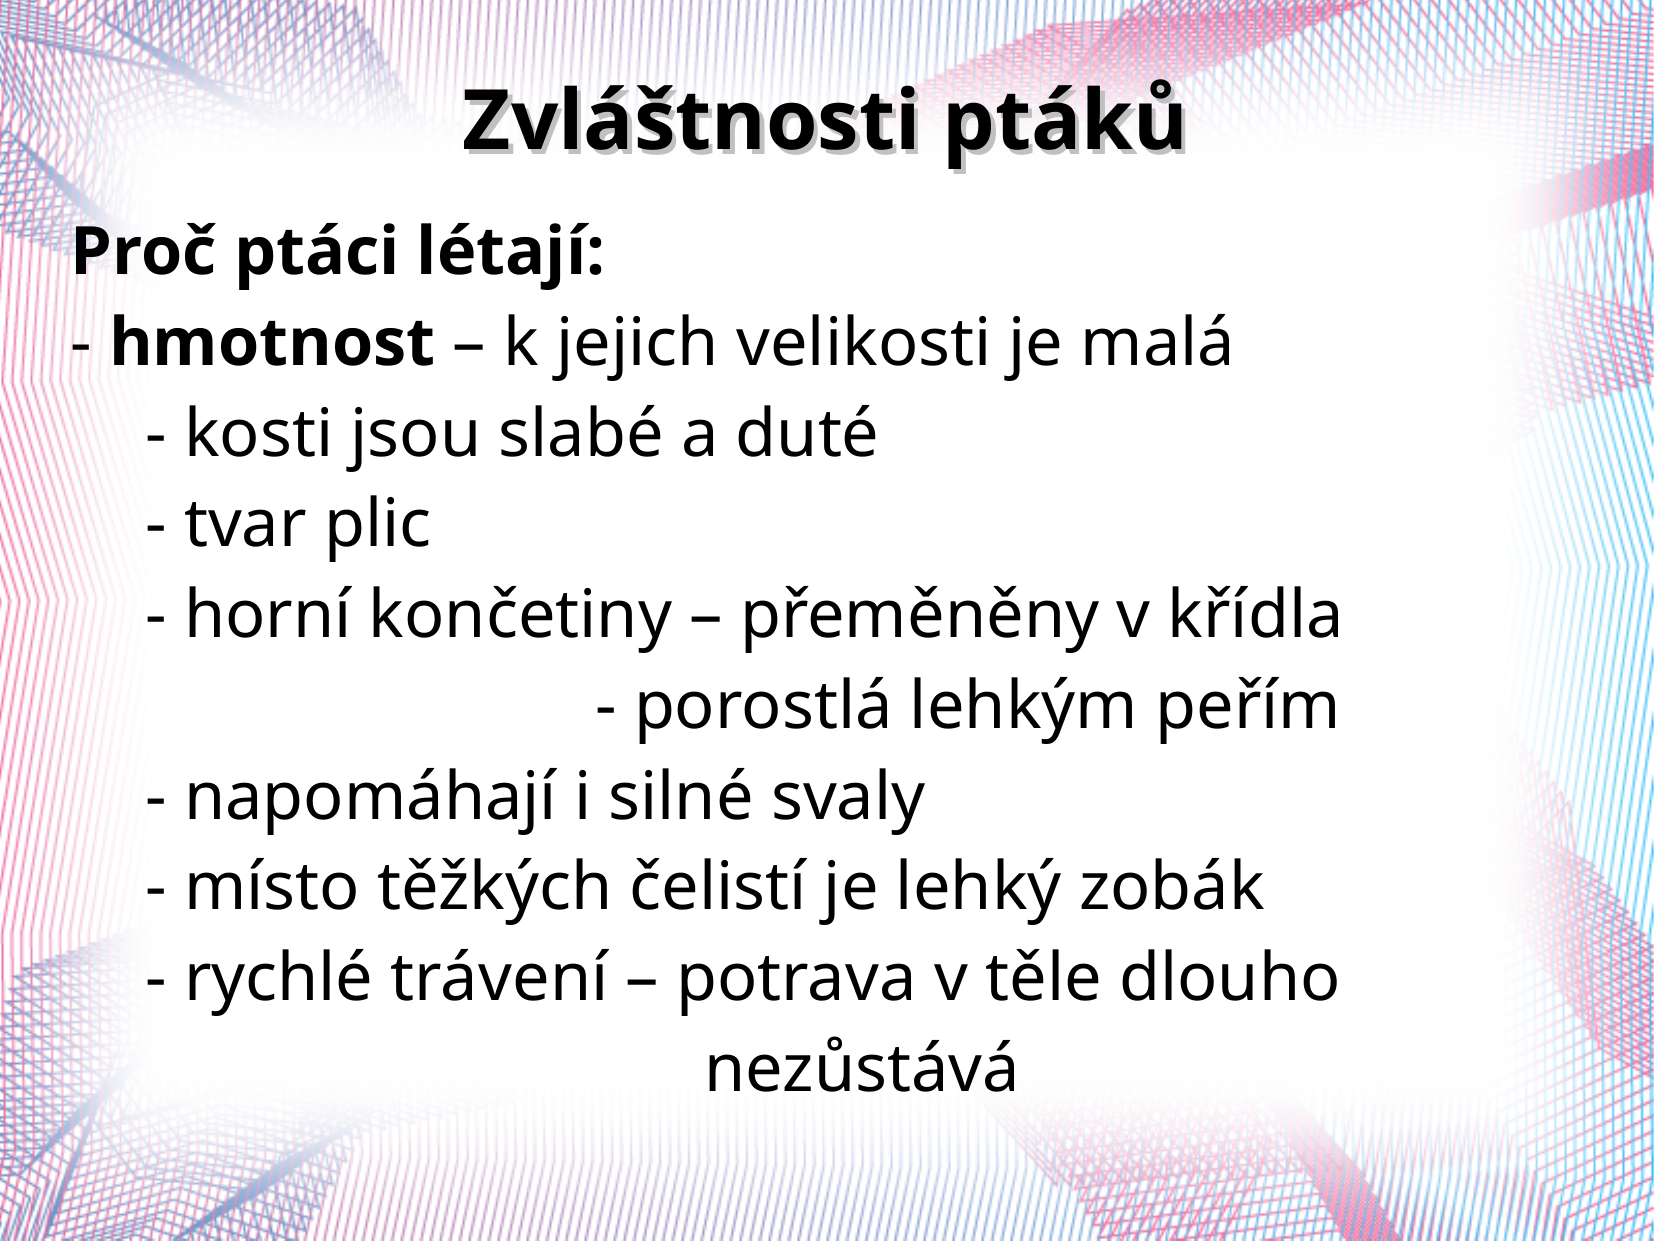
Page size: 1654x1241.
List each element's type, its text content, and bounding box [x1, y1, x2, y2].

text_box Proč ptáci létají: - hmotnost – k jejich velikosti je malá - kosti jsou slabé a duté - tvar plic - horní končetiny – přeměněny v křídla - porostlá lehkým peřím - napomáhají i silné svaly - místo těžkých čelistí je lehký zobák - rychlé trávení – potrava v těle dlouho nezůstává [55, 196, 1567, 1141]
text_box Zvláštnosti ptáků [11, 53, 1640, 185]
